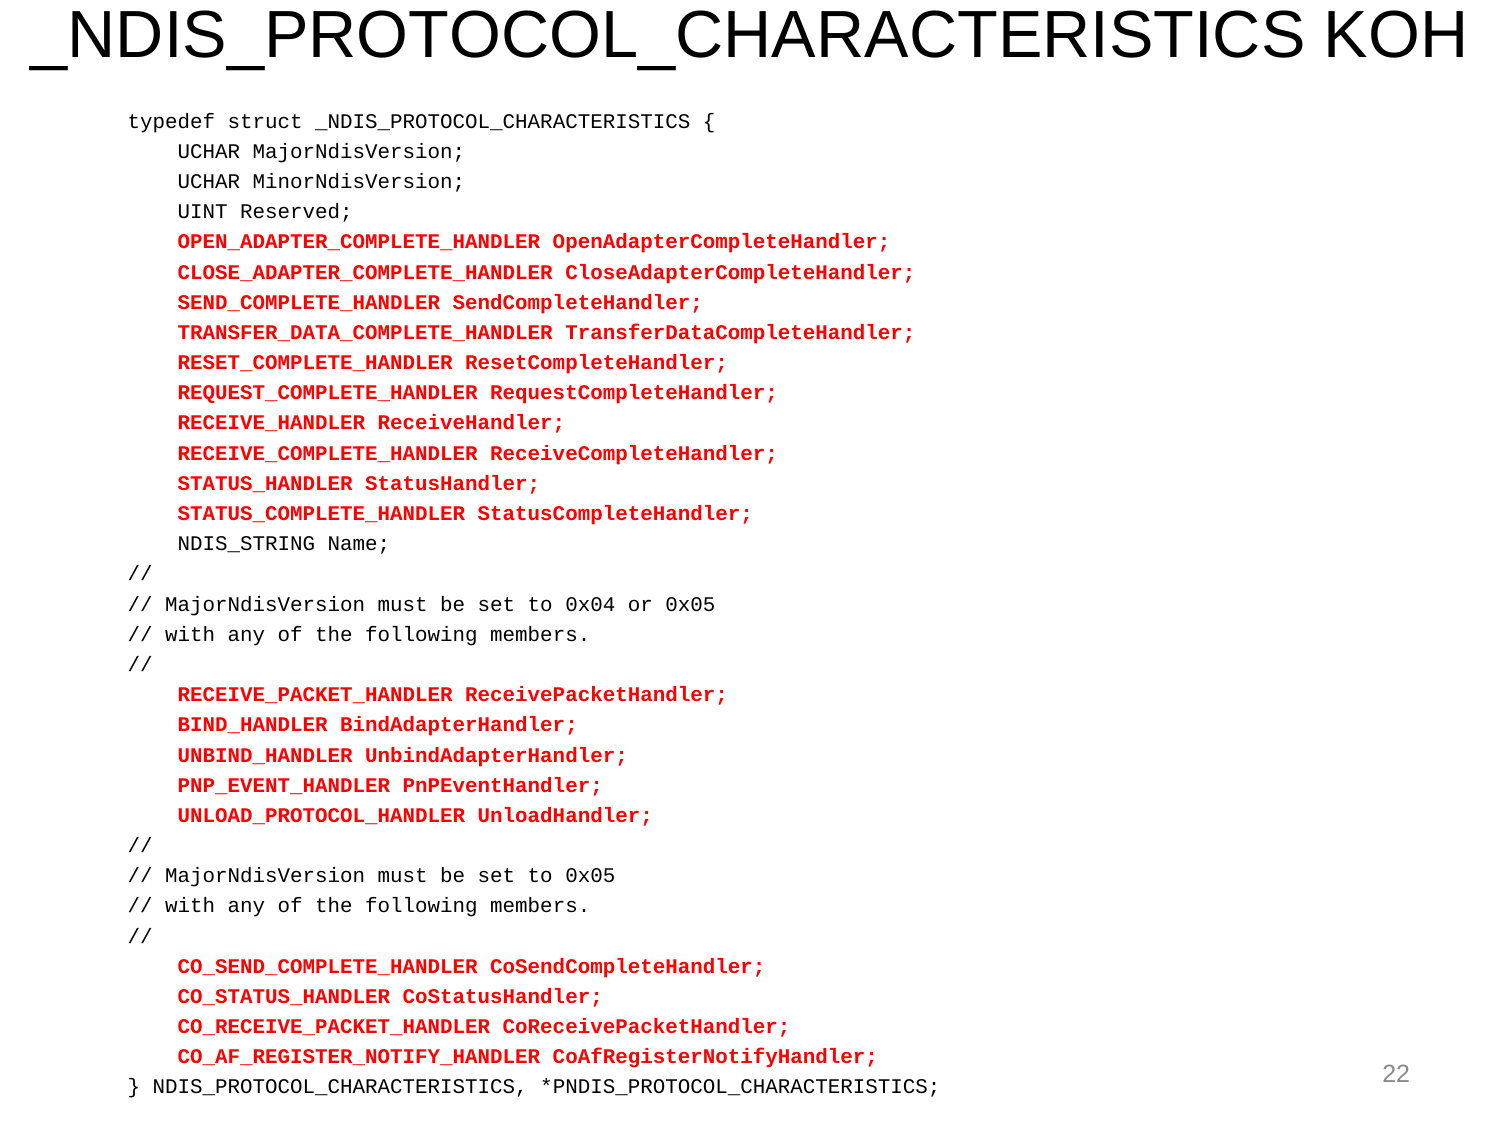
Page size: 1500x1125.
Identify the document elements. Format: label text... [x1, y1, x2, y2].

text_box <number> [1074, 1042, 1426, 1103]
title _NDIS_PROTOCOL_CHARACTERISTICS KOH [0, 0, 1500, 126]
list typedef struct _NDIS_PROTOCOL_CHARACTERISTICS { UCHAR MajorNdisVersion; UCHAR MinorNdisVersion; UINT Reserved; OPEN_ADAPTER_COMPLETE_HANDLER OpenAdapterCompleteHandler; CLOSE_ADAPTER_COMPLETE_HANDLER CloseAdapterCompleteHandler; SEND_COMPLETE_HANDLER SendCompleteHandler; TRANSFER_DATA_COMPLETE_HANDLER TransferDataCompleteHandler; RESET_COMPLETE_HANDLER ResetCompleteHandler; REQUEST_COMPLETE_HANDLER RequestCompleteHandler; RECEIVE_HANDLER ReceiveHandler; RECEIVE_COMPLETE_HANDLER ReceiveCompleteHandler; STATUS_HANDLER StatusHandler; STATUS_COMPLETE_HANDLER StatusCompleteHandler; NDIS_STRING Name; // // MajorNdisVersion must be set to 0x04 or 0x05 // with any of the following members. // RECEIVE_PACKET_HANDLER ReceivePacketHandler; BIND_HANDLER BindAdapterHandler; UNBIND_HANDLER UnbindAdapterHandler; PNP_EVENT_HANDLER PnPEventHandler; UNLOAD_PROTOCOL_HANDLER UnloadHandler; // // MajorNdisVersion must be set to 0x05 // with any of the following members. // CO_SEND_COMPLETE_HANDLER CoSendCompleteHandler; CO_STATUS_HANDLER CoStatusHandler; CO_RECEIVE_PACKET_HANDLER CoReceivePacketHandler; CO_AF_REGISTER_NOTIFY_HANDLER CoAfRegisterNotifyHandler; } NDIS_PROTOCOL_CHARACTERISTICS, *PNDIS_PROTOCOL_CHARACTERISTICS; [112, 99, 1388, 1125]
